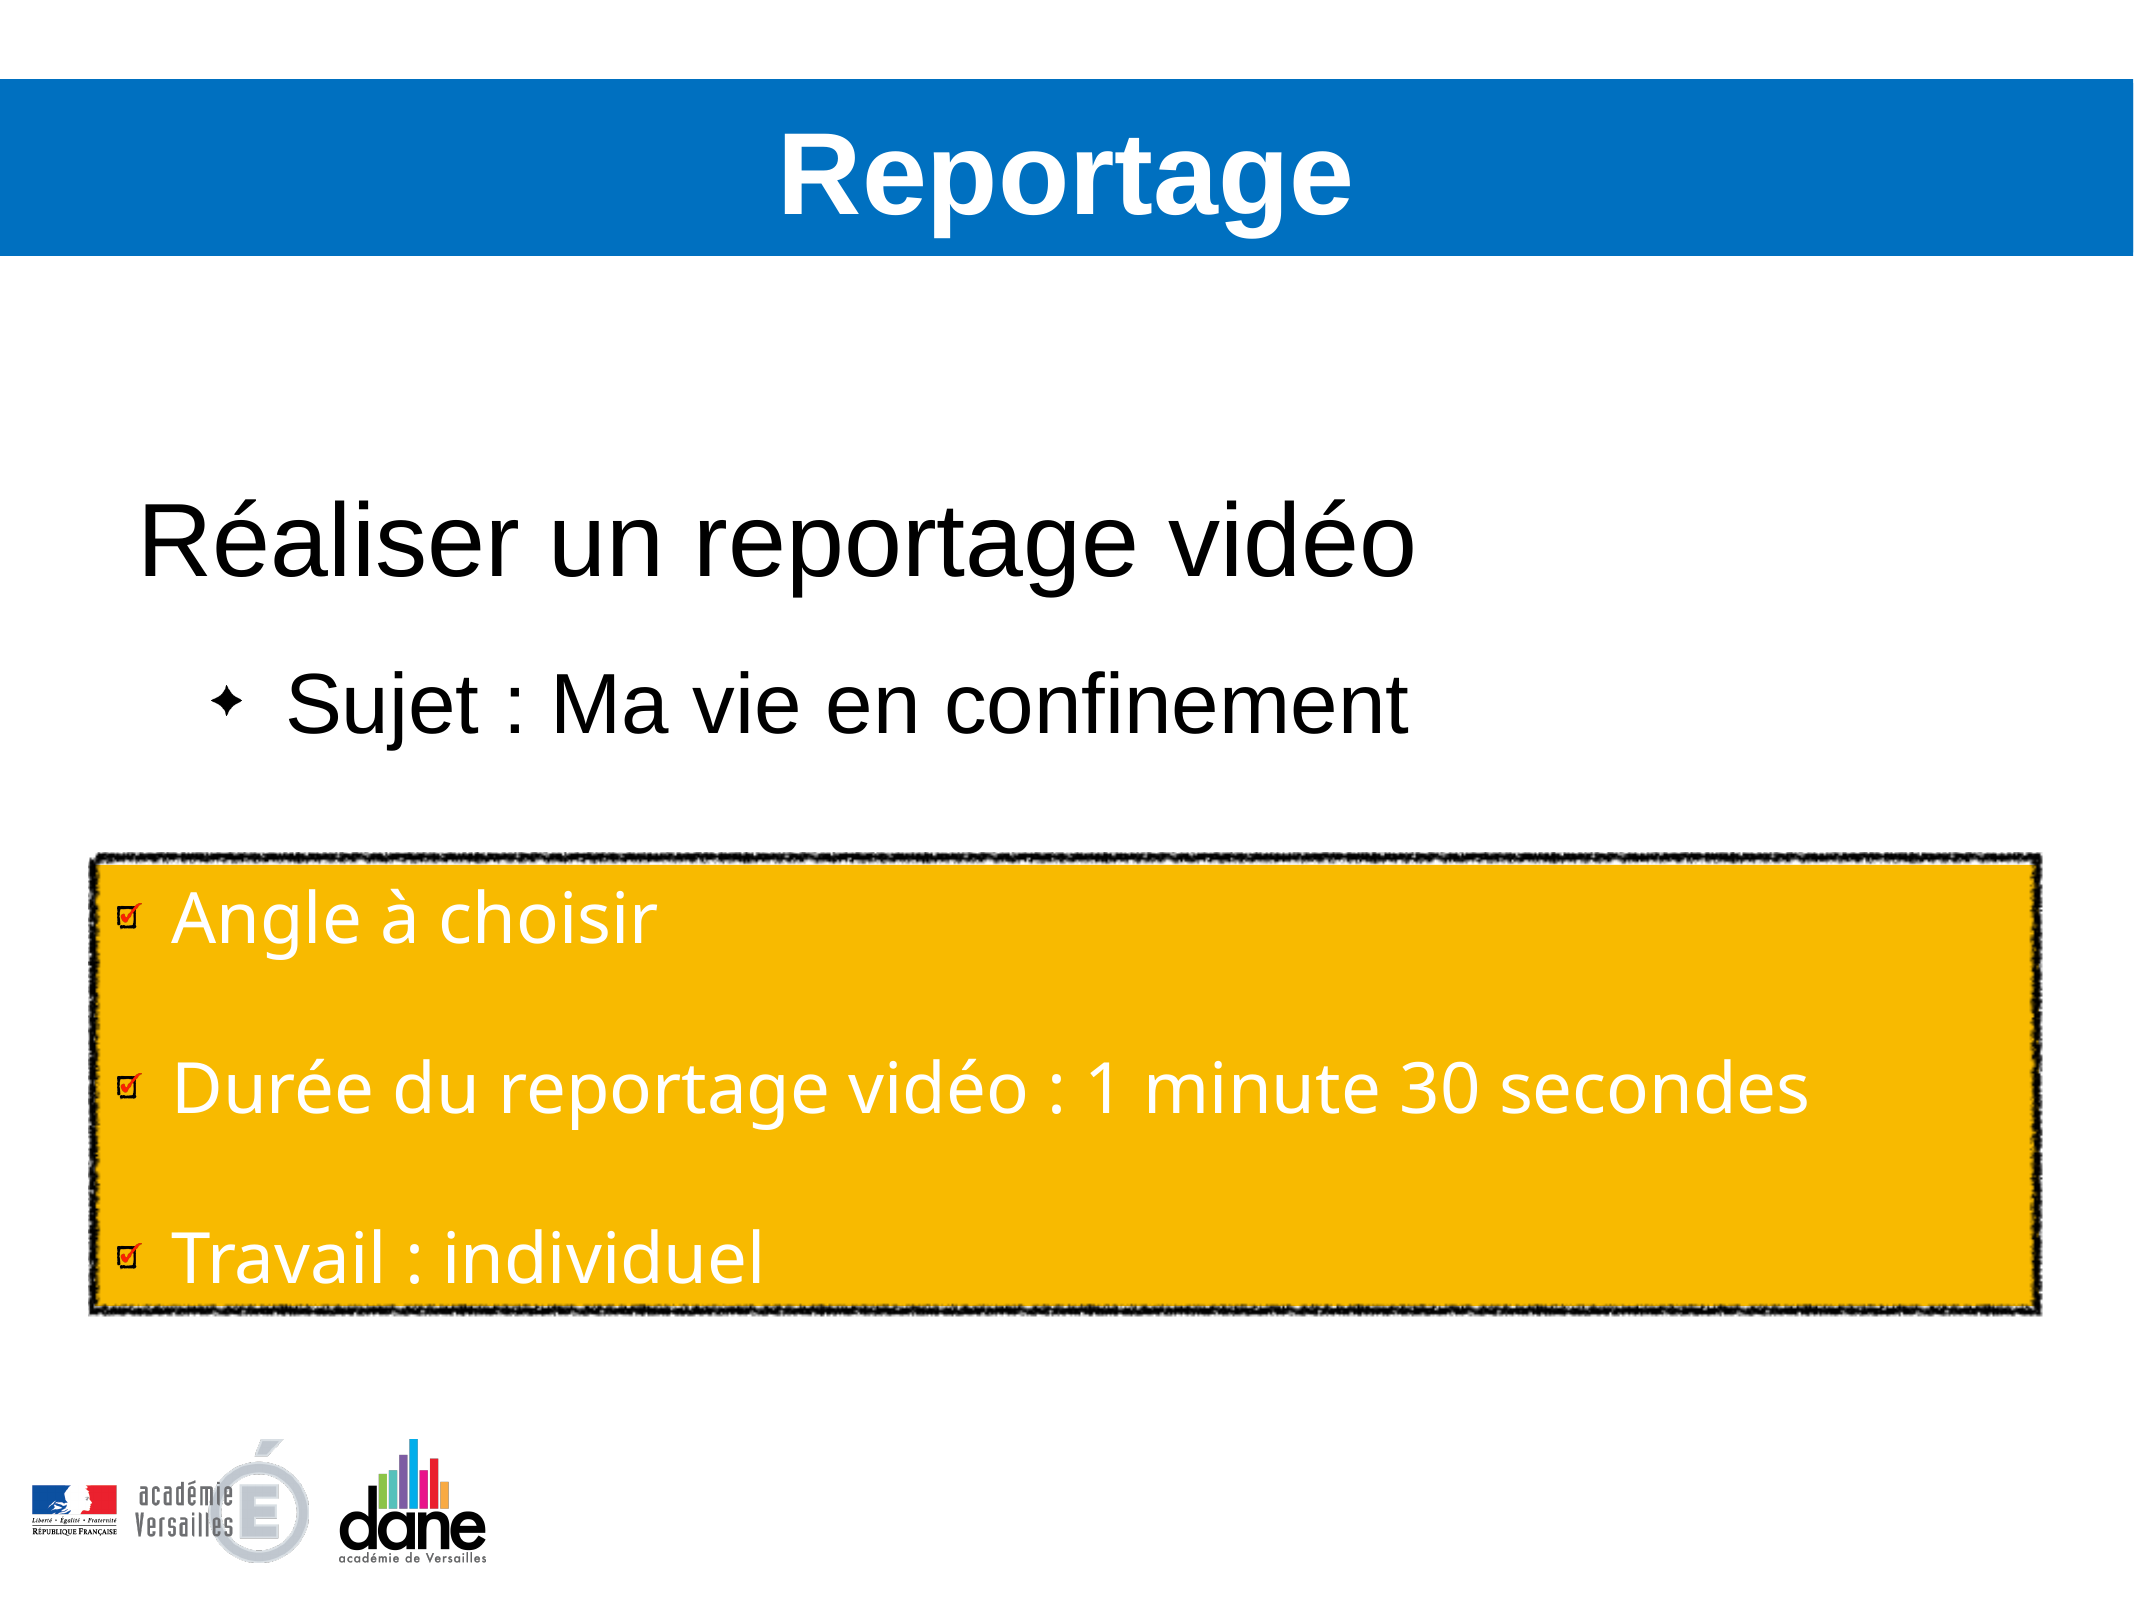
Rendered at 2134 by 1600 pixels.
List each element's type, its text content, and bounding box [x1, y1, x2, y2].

picture [339, 1439, 486, 1563]
picture [88, 852, 2045, 1319]
text_box Réaliser un reportage vidéo Sujet : Ma vie en confinement [129, 401, 2004, 760]
picture [196, 669, 256, 730]
text_box Reportage [0, 83, 2134, 253]
picture [32, 1439, 309, 1563]
